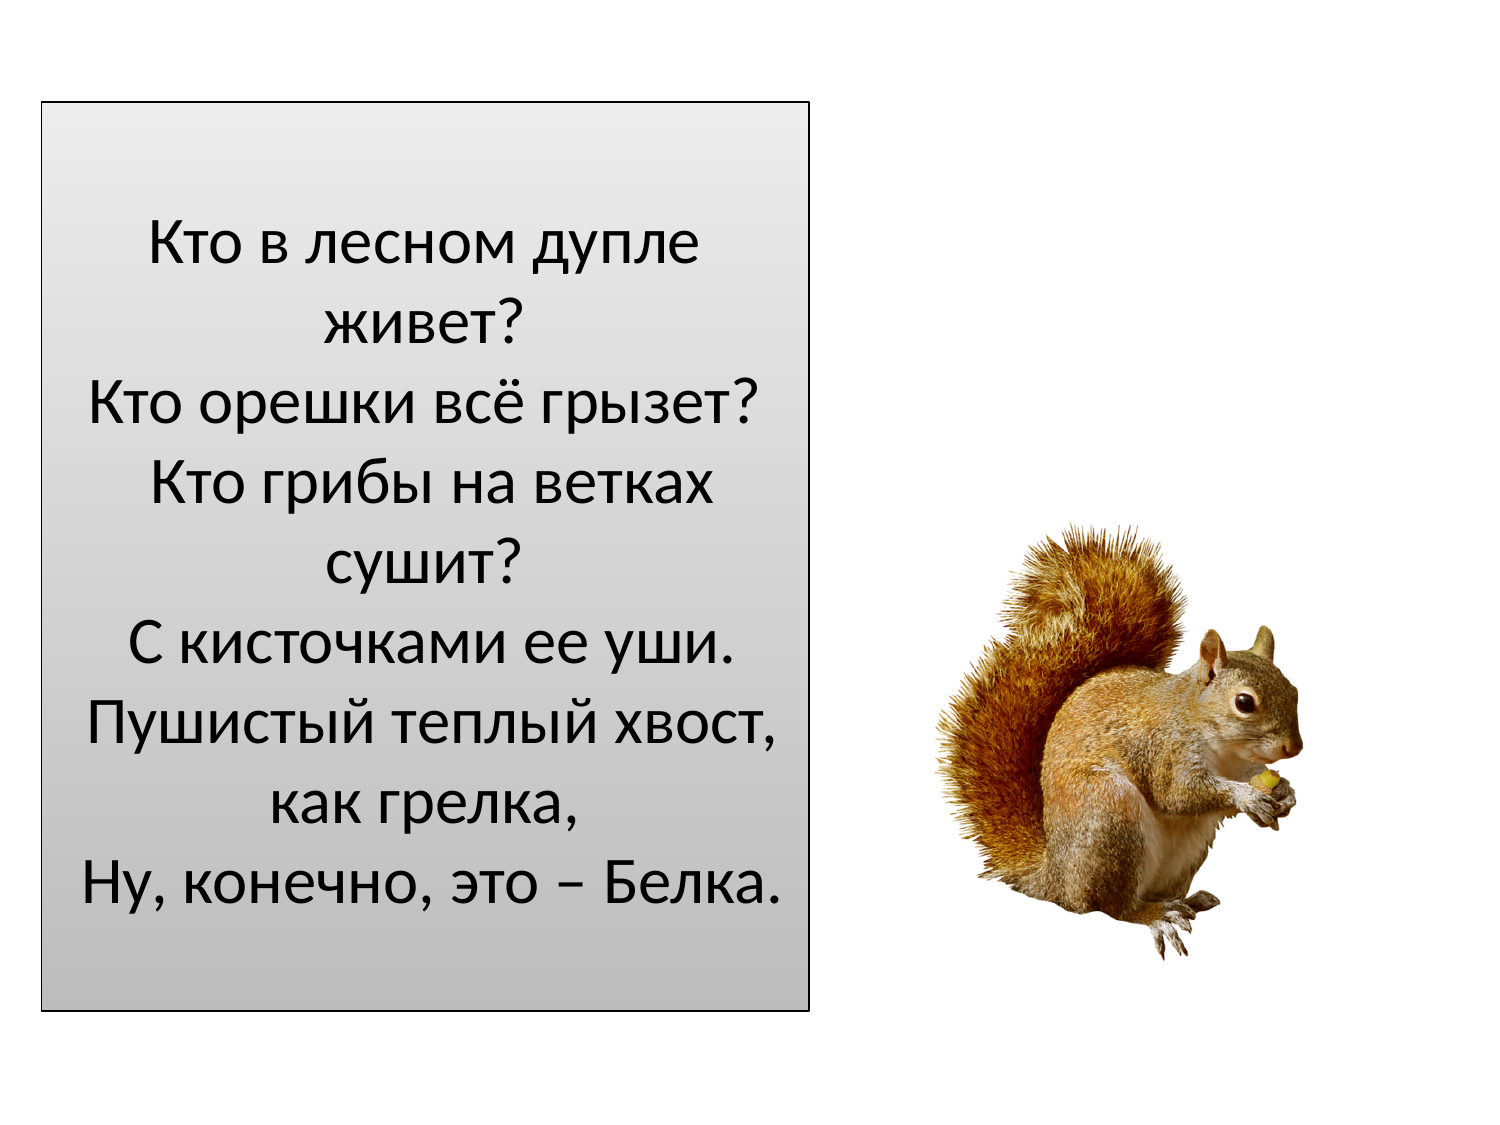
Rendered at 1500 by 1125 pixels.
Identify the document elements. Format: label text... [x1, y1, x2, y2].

text_box Кто в лесном дупле живет? Кто орешки всё грызет? Кто грибы на ветках сушит? С кисточками ее уши. Пушистый теплый хвост, как грелка, Ну, конечно, это – Белка. [41, 101, 809, 1012]
picture [903, 516, 1353, 966]
